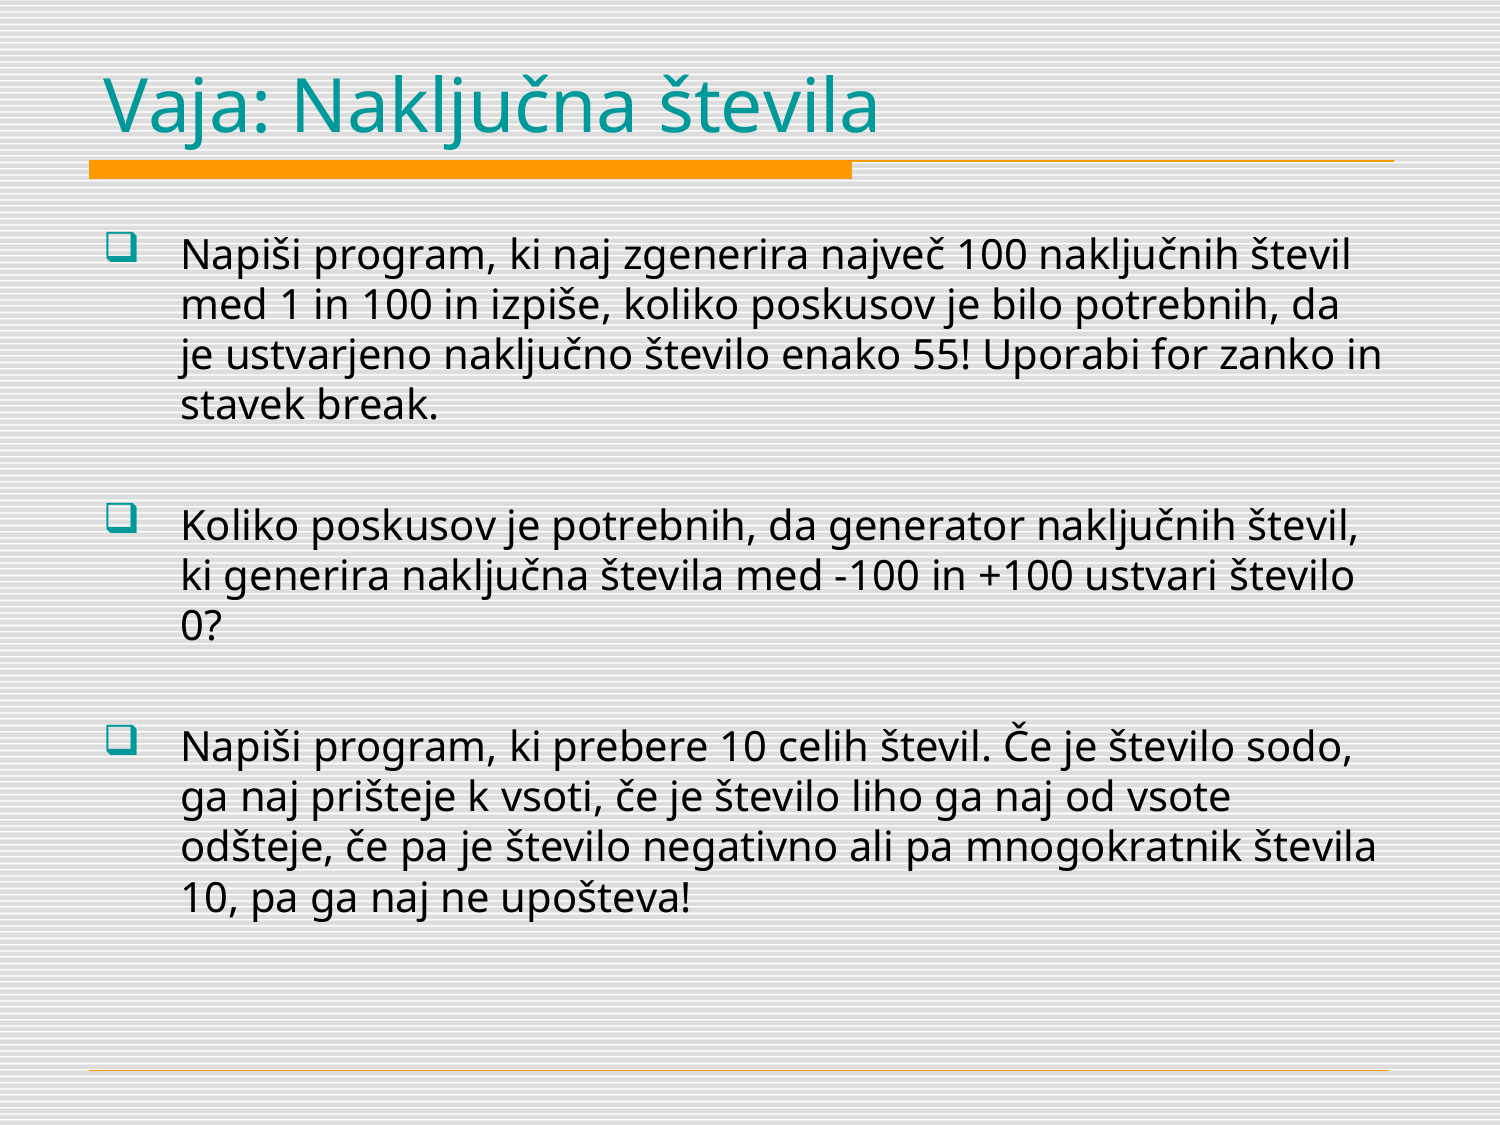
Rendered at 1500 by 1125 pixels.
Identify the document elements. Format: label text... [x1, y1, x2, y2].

picture [0, 0, 1500, 1125]
title Vaja: Naključna števila [88, 42, 1401, 155]
list Napiši program, ki naj zgenerira največ 100 naključnih števil med 1 in 100 in izpiše, koliko poskusov je bilo potrebnih, da je ustvarjeno naključno število enako 55! Uporabi for zanko in stavek break. Koliko poskusov je potrebnih, da generator naključnih števil, ki generira naključna števila med -100 in +100 ustvari število 0? Napiši program, ki prebere 10 celih števil. Če je število sodo, ga naj prišteje k vsoti, če je število liho ga naj od vsote odšteje, če pa je število negativno ali pa mnogokratnik števila 10, pa ga naj ne upošteva! [88, 220, 1401, 1059]
